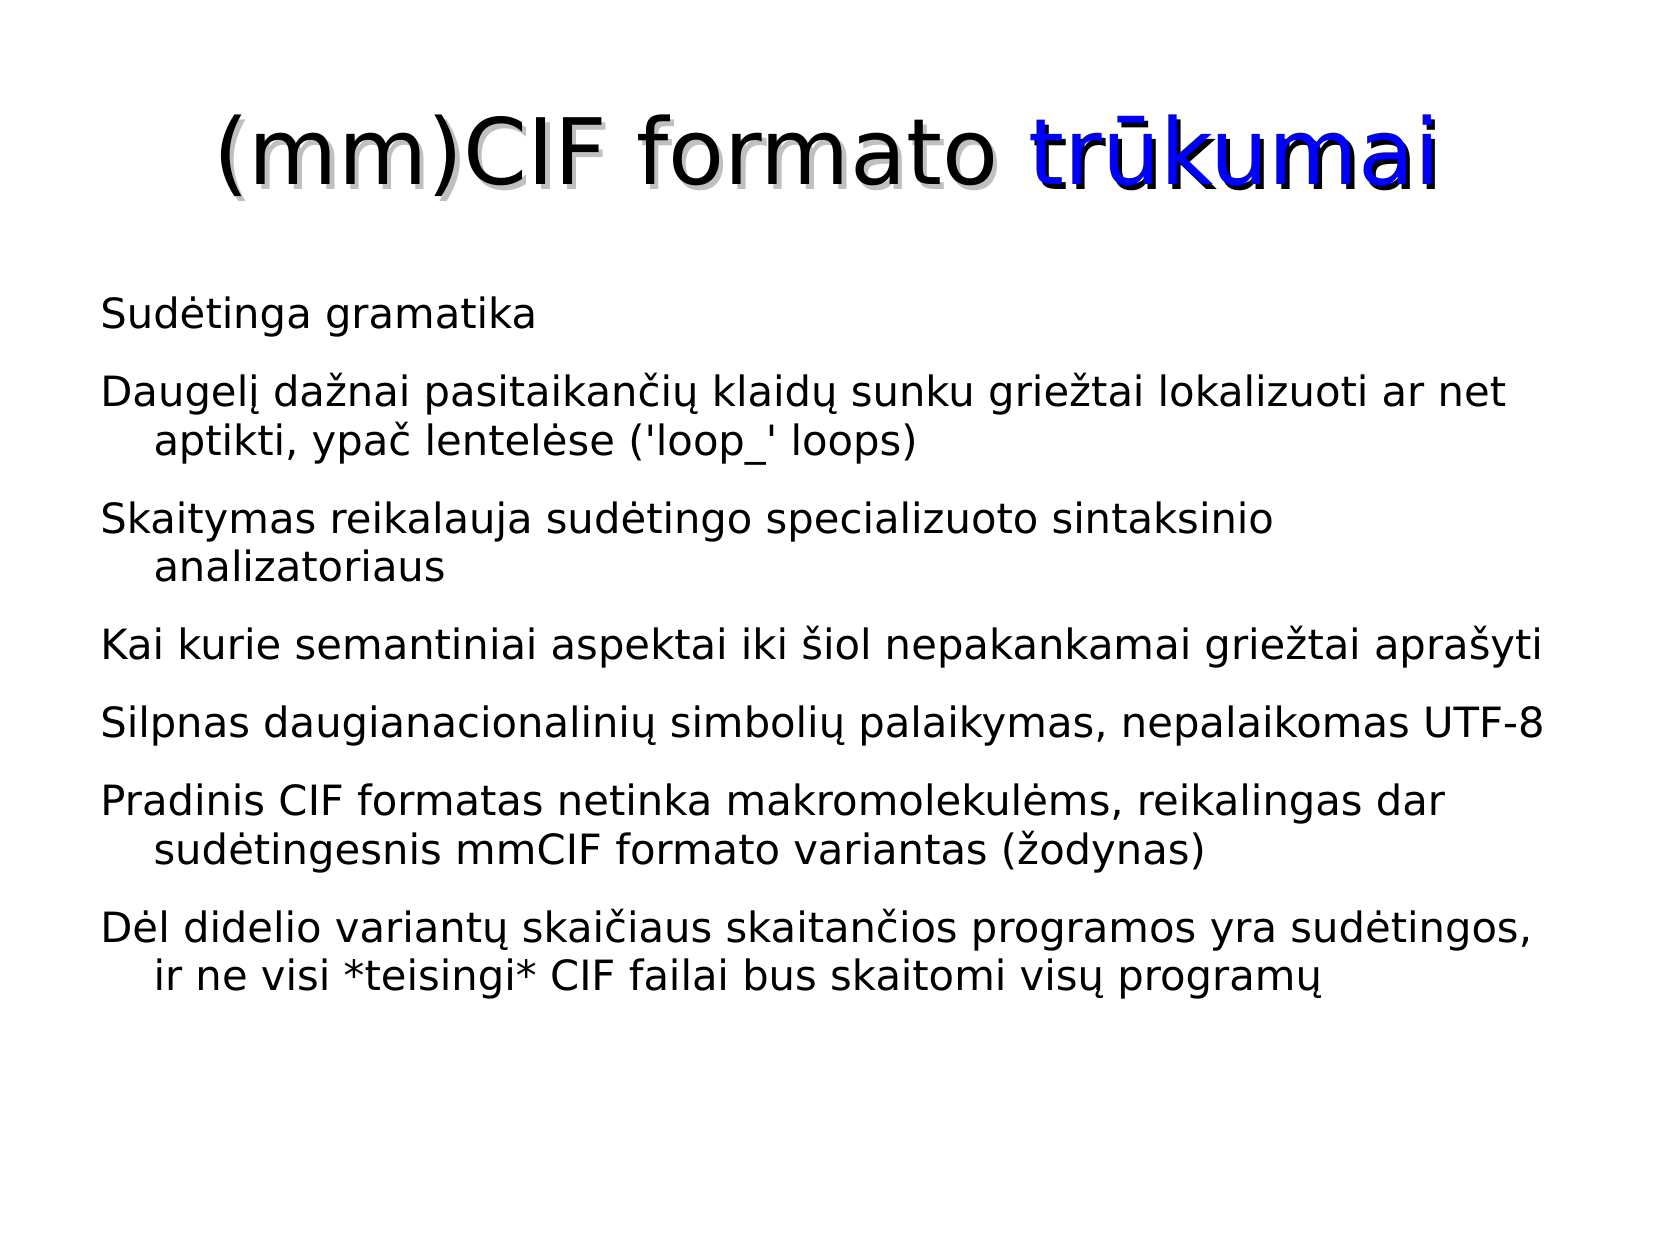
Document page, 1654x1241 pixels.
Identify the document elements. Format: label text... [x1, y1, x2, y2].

list Sudėtinga gramatika Daugelį dažnai pasitaikančių klaidų sunku griežtai lokalizuoti ar net aptikti, ypač lentelėse ('loop_' loops) Skaitymas reikalauja sudėtingo specializuoto sintaksinio analizatoriaus Kai kurie semantiniai aspektai iki šiol nepakankamai griežtai aprašyti Silpnas daugianacionalinių simbolių palaikymas, nepalaikomas UTF-8 Pradinis CIF formatas netinka makromolekulėms, reikalingas dar sudėtingesnis mmCIF formato variantas (žodynas) Dėl didelio variantų skaičiaus skaitančios programos yra sudėtingos, ir ne visi *teisingi* CIF failai bus skaitomi visų programų [82, 290, 1571, 1146]
title (mm)CIF formato trūkumai [82, 56, 1571, 250]
